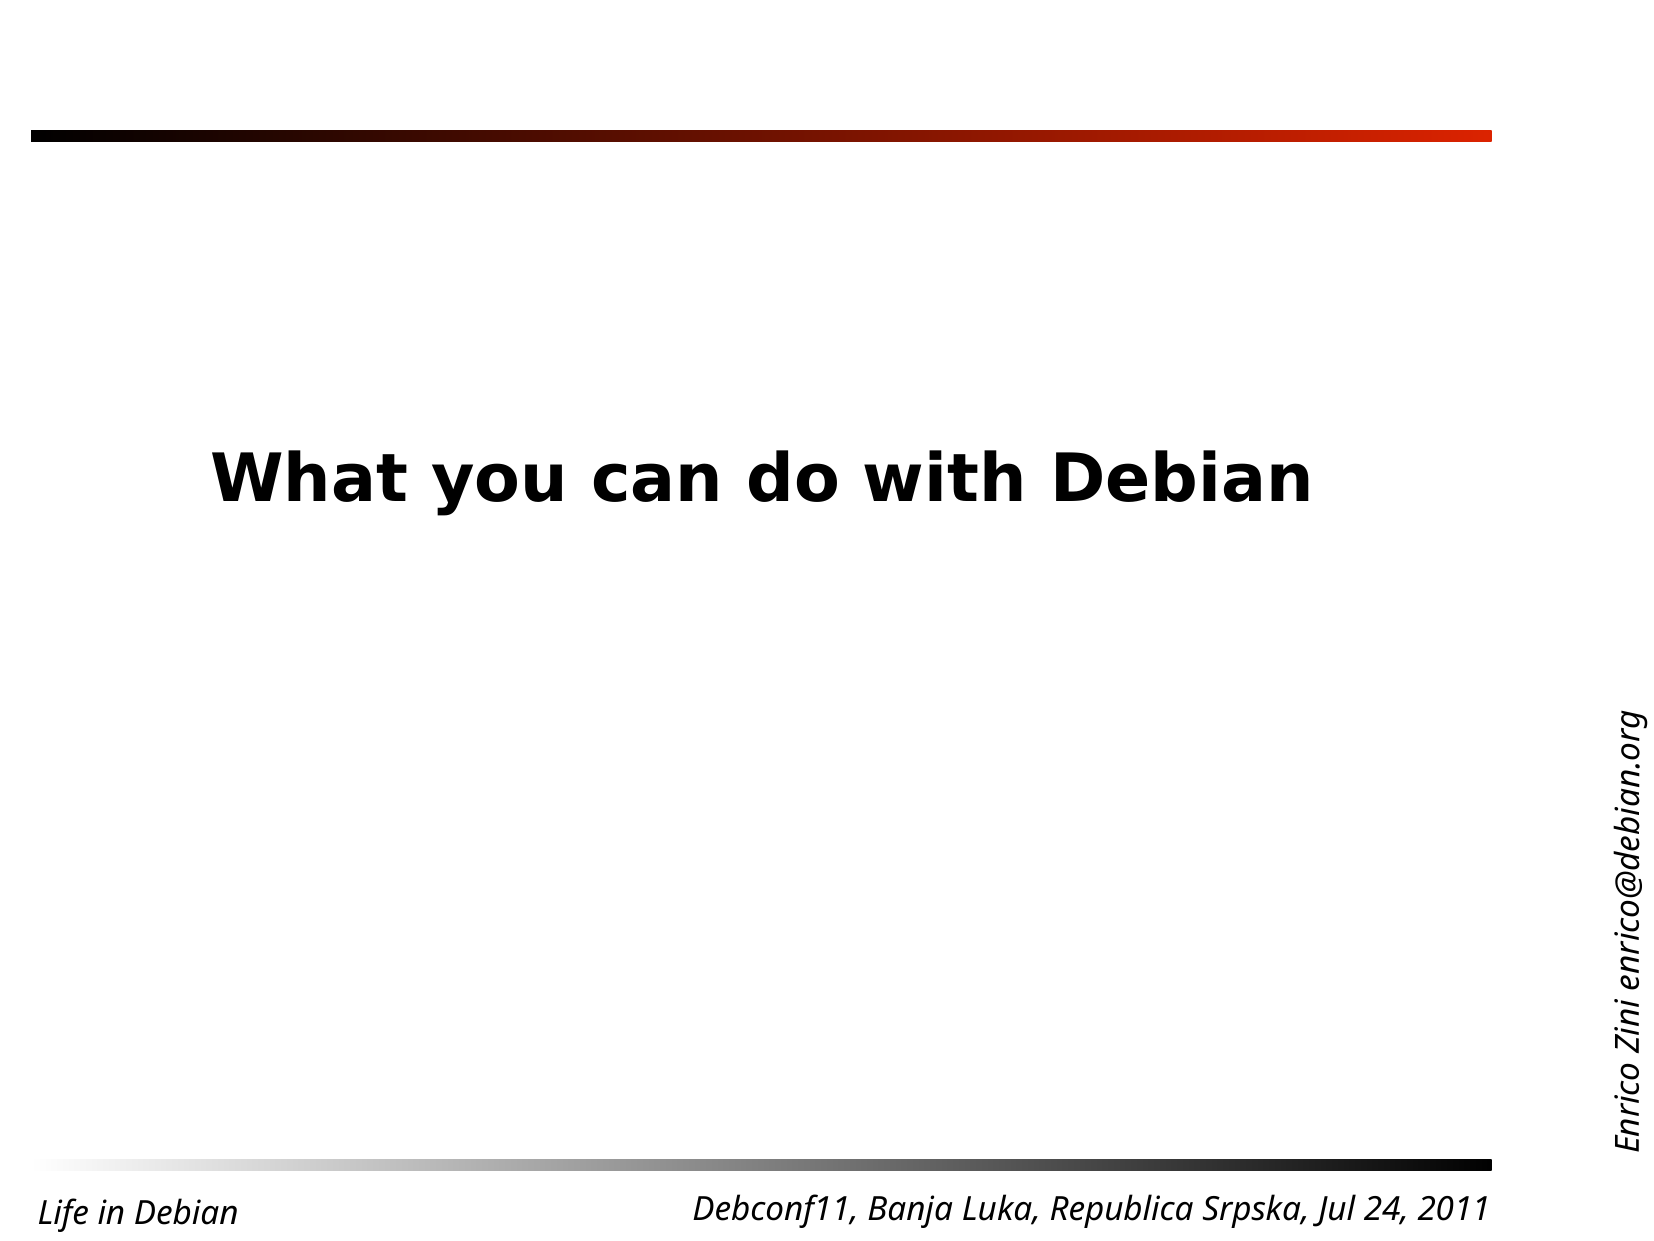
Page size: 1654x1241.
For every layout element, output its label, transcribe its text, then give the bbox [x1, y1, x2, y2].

text_box What you can do with Debian [30, 439, 1495, 518]
